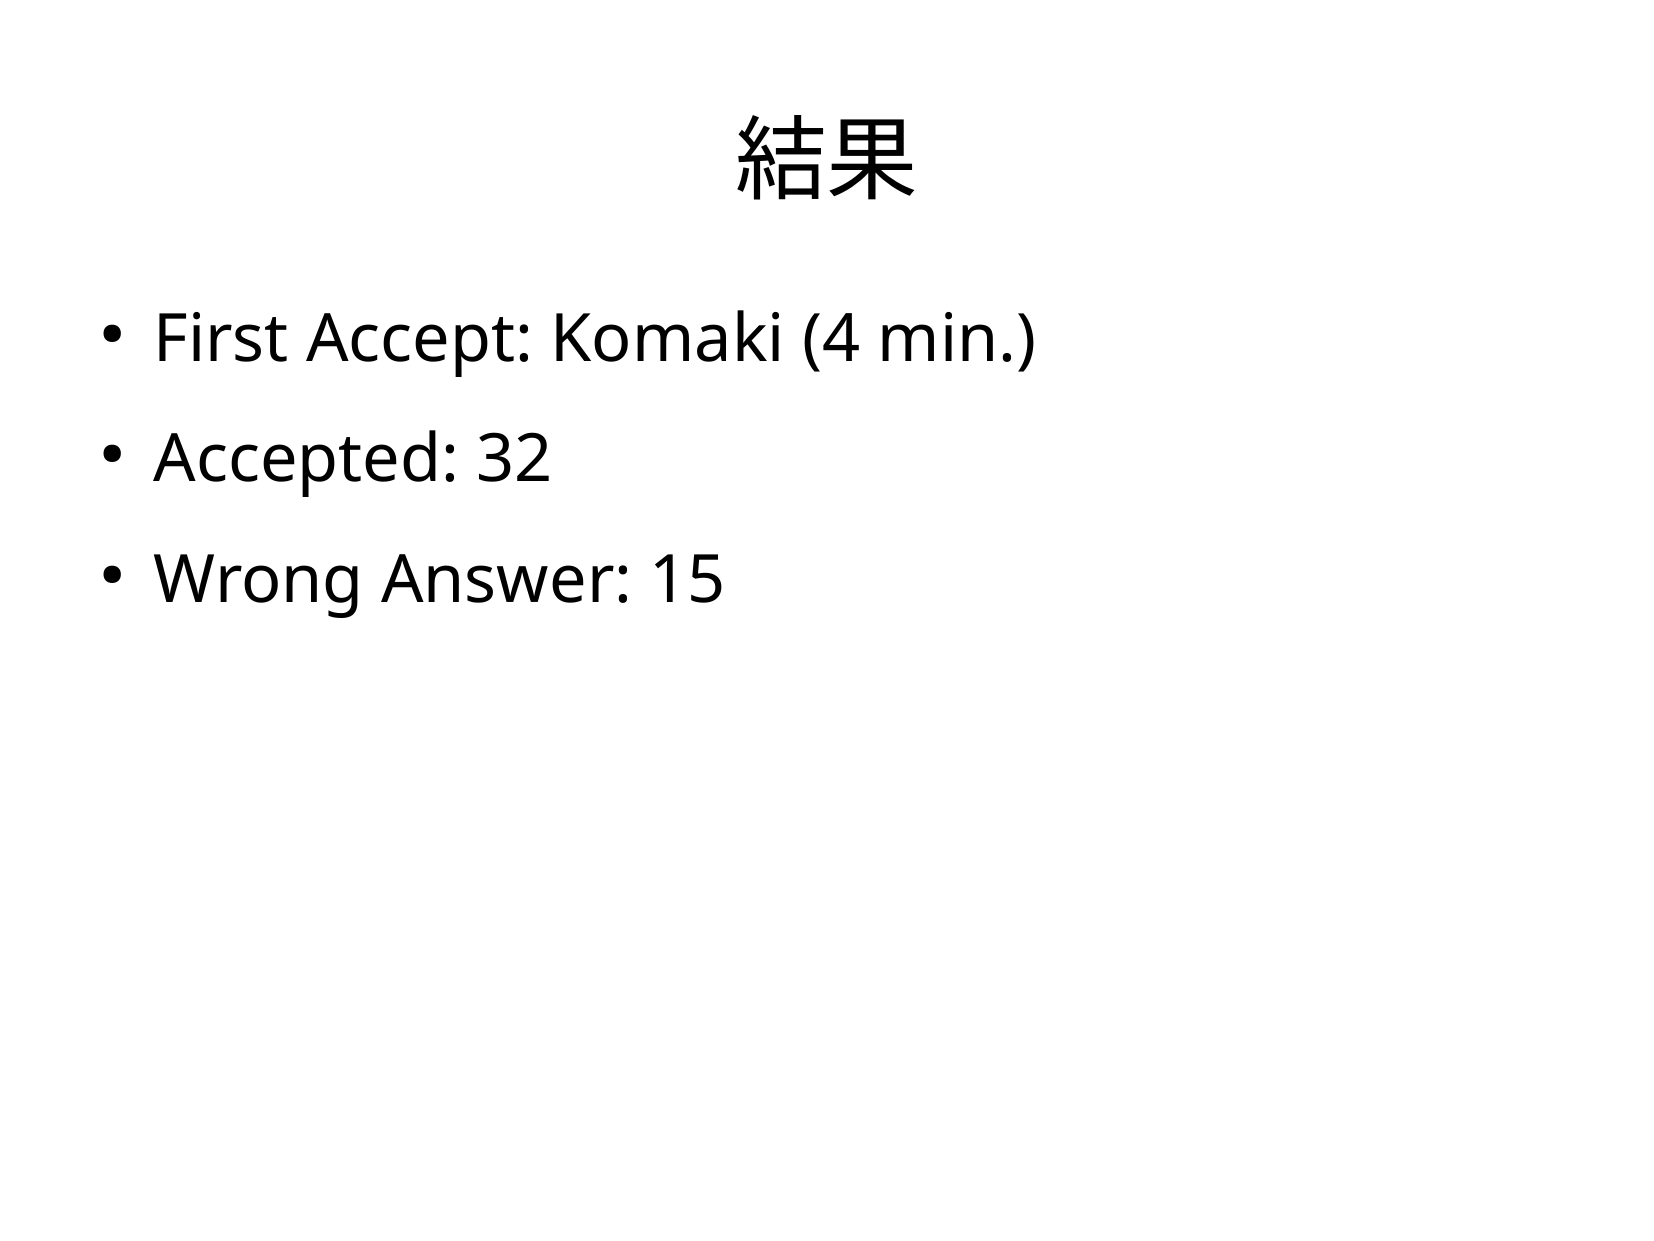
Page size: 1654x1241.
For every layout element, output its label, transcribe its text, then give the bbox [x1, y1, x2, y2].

title 結果 [82, 49, 1571, 257]
list First Accept: Komaki (4 min.) Accepted: 32 Wrong Answer: 15 [82, 290, 1538, 1010]
